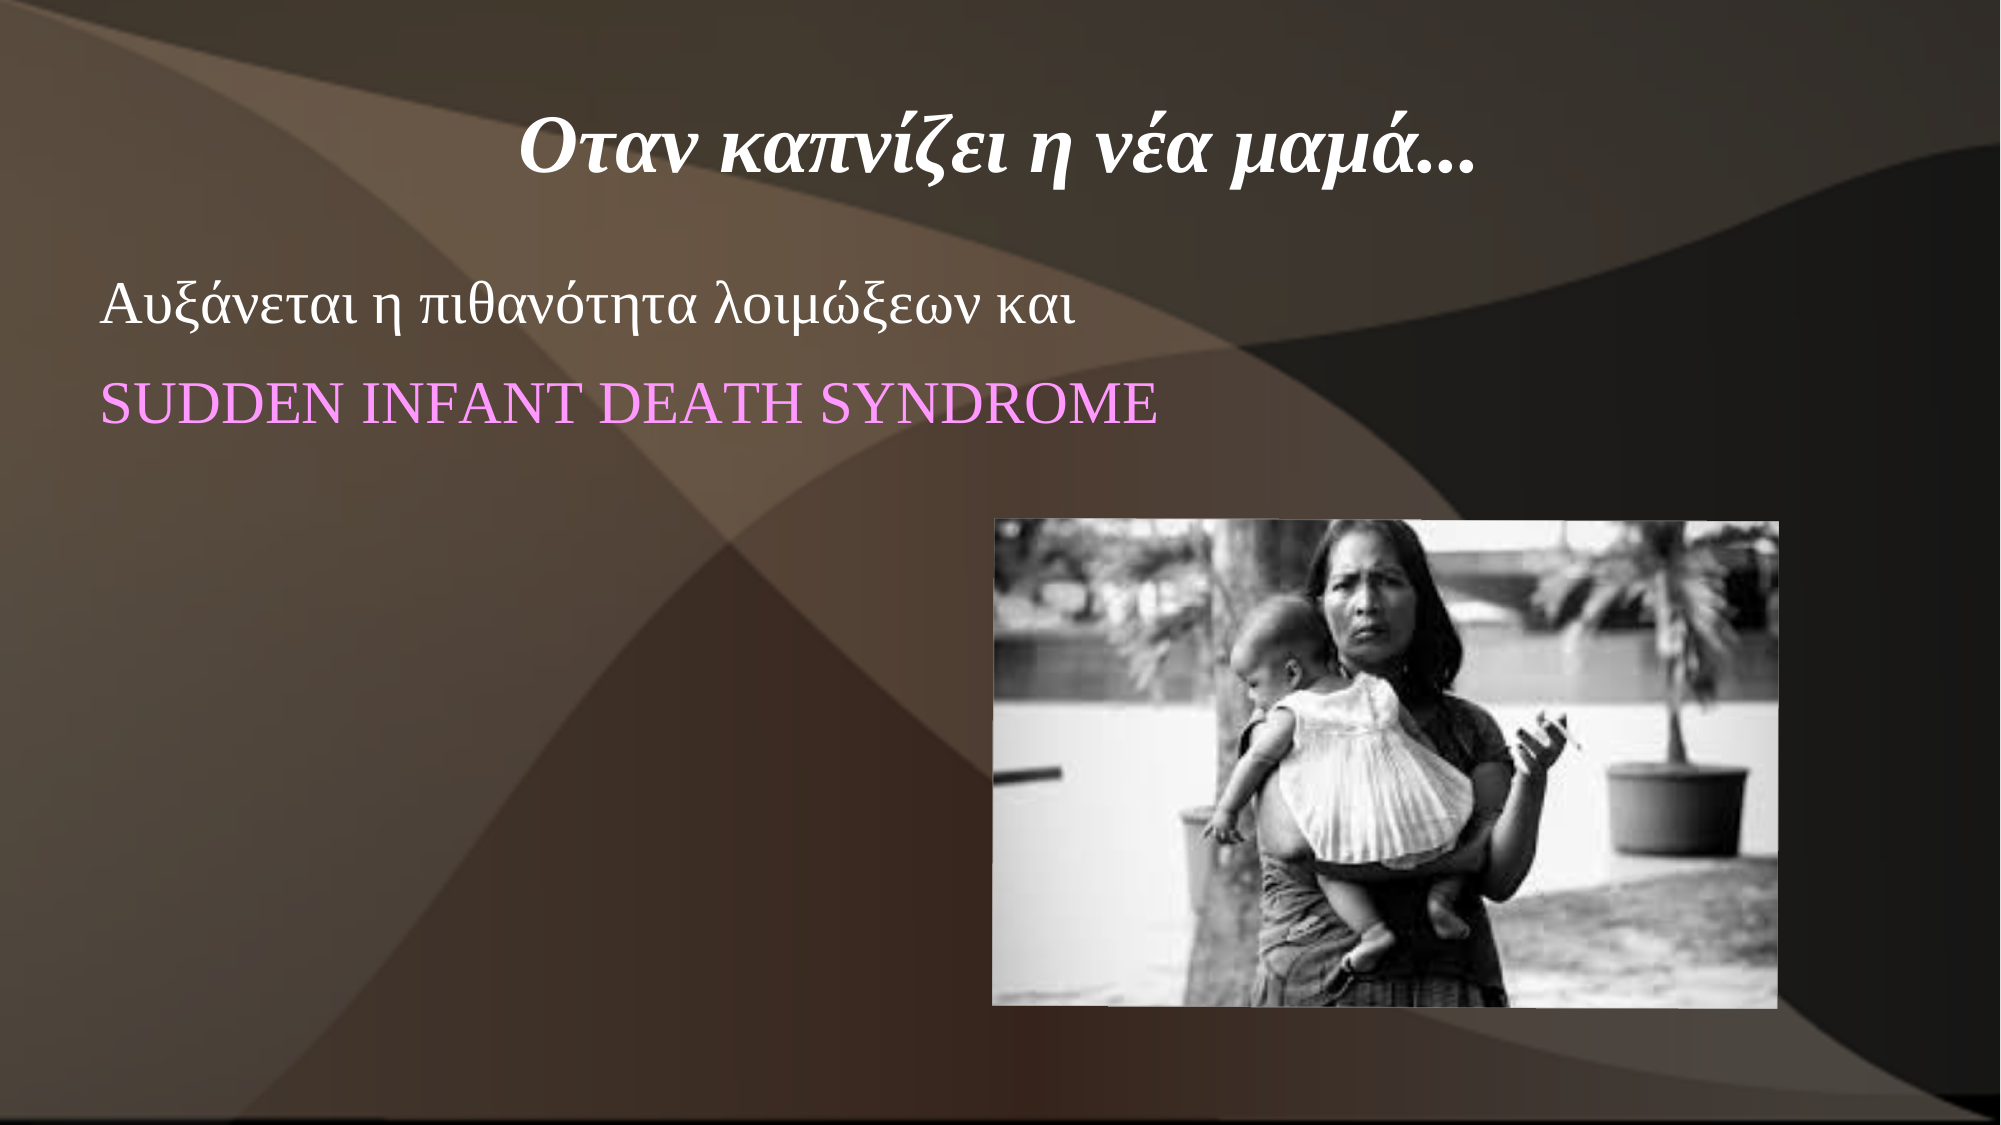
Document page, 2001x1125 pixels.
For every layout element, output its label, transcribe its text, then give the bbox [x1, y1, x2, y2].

title Οταν καπνίζει η νέα μαμά... [99, 44, 1900, 233]
picture [991, 517, 1779, 1009]
list Αυξάνεται η πιθανότητα λοιμώξεων και SUDDEN INFANT DEATH SYNDROME [99, 263, 1900, 1006]
